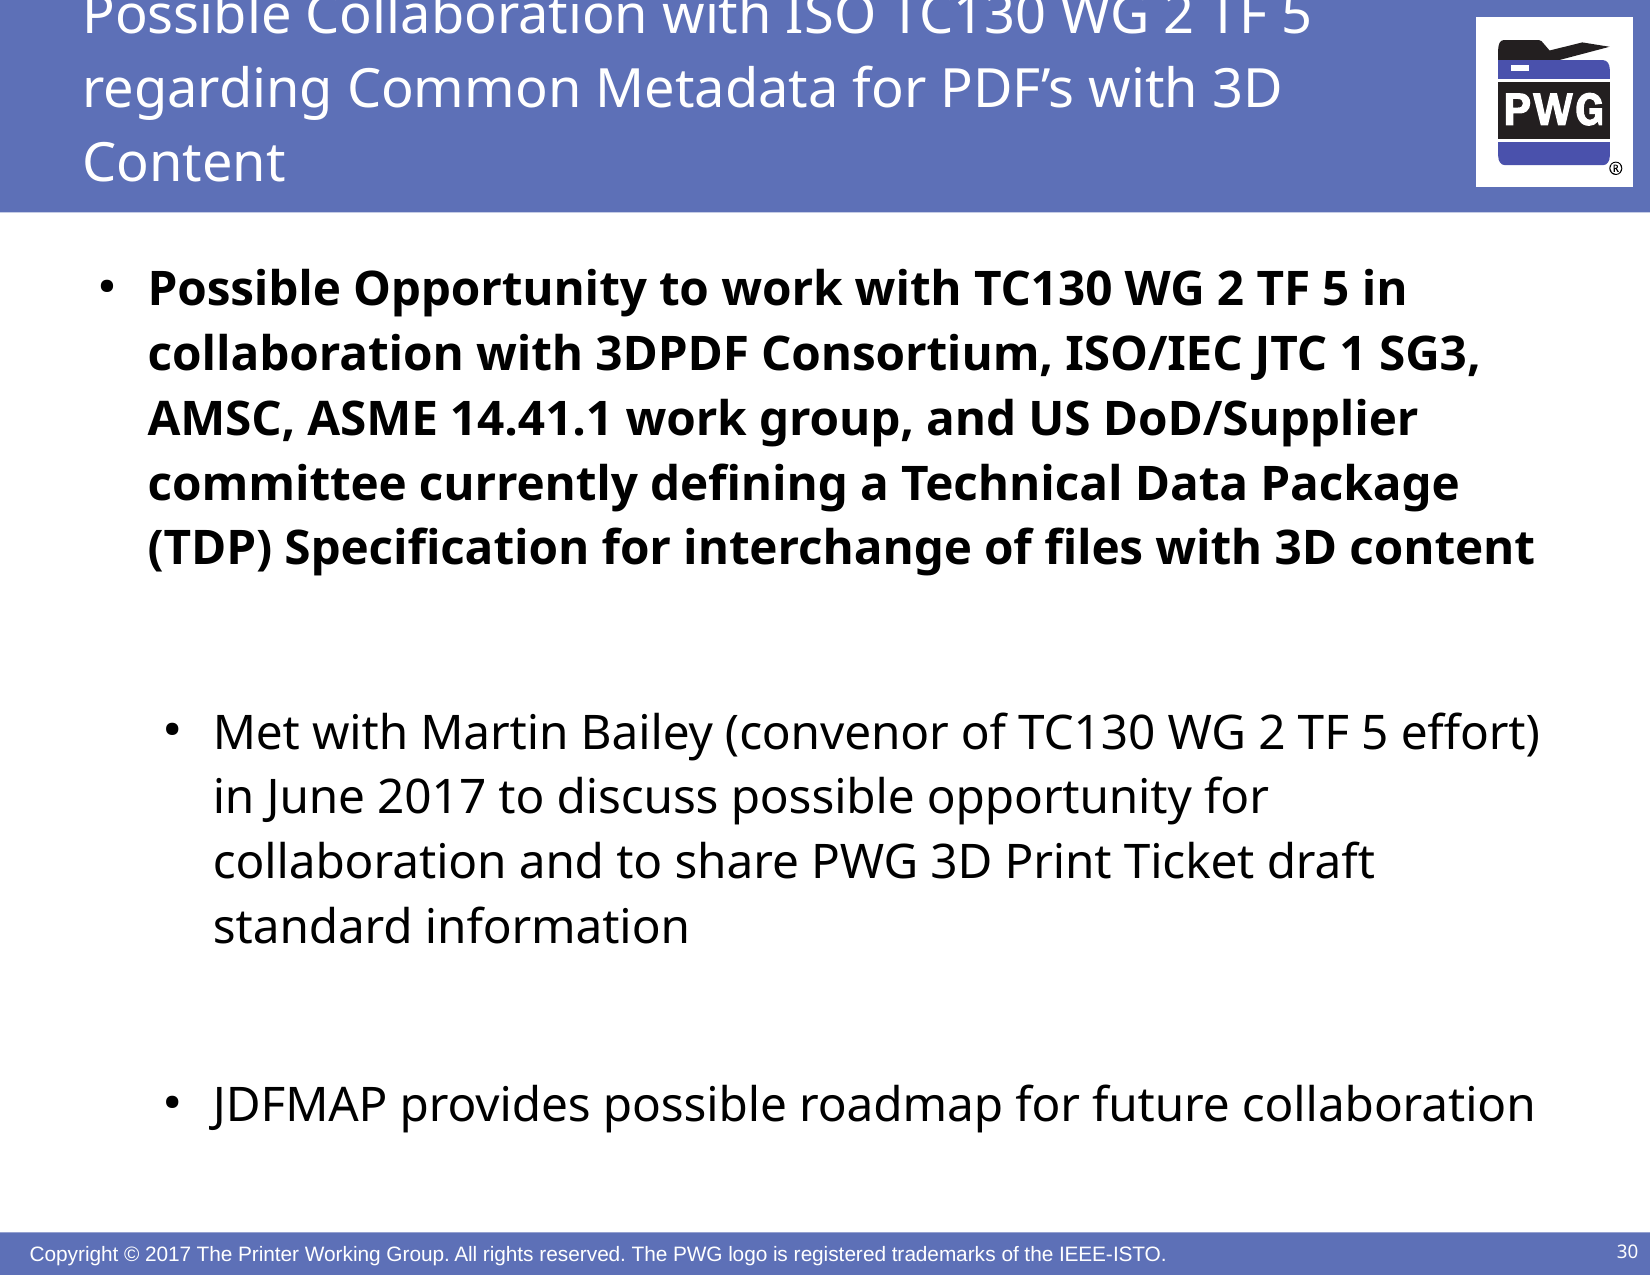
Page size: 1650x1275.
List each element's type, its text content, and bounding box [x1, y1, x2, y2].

list Possible Opportunity to work with TC130 WG 2 TF 5 in collaboration with 3DPDF Consortium, ISO/IEC JTC 1 SG3, AMSC, ASME 14.41.1 work group, and US DoD/Supplier committee currently defining a Technical Data Package (TDP) Specification for interchange of files with 3D content Met with Martin Bailey (convenor of TC130 WG 2 TF 5 effort) in June 2017 to discuss possible opportunity for collaboration and to share PWG 3D Print Ticket draft standard information JDFMAP provides possible roadmap for future collaboration [82, 254, 1568, 1201]
title Possible Collaboration with ISO TC130 WG 2 TF 5 regarding Common Metadata for PDF’s with 3D Content [82, 0, 1449, 198]
